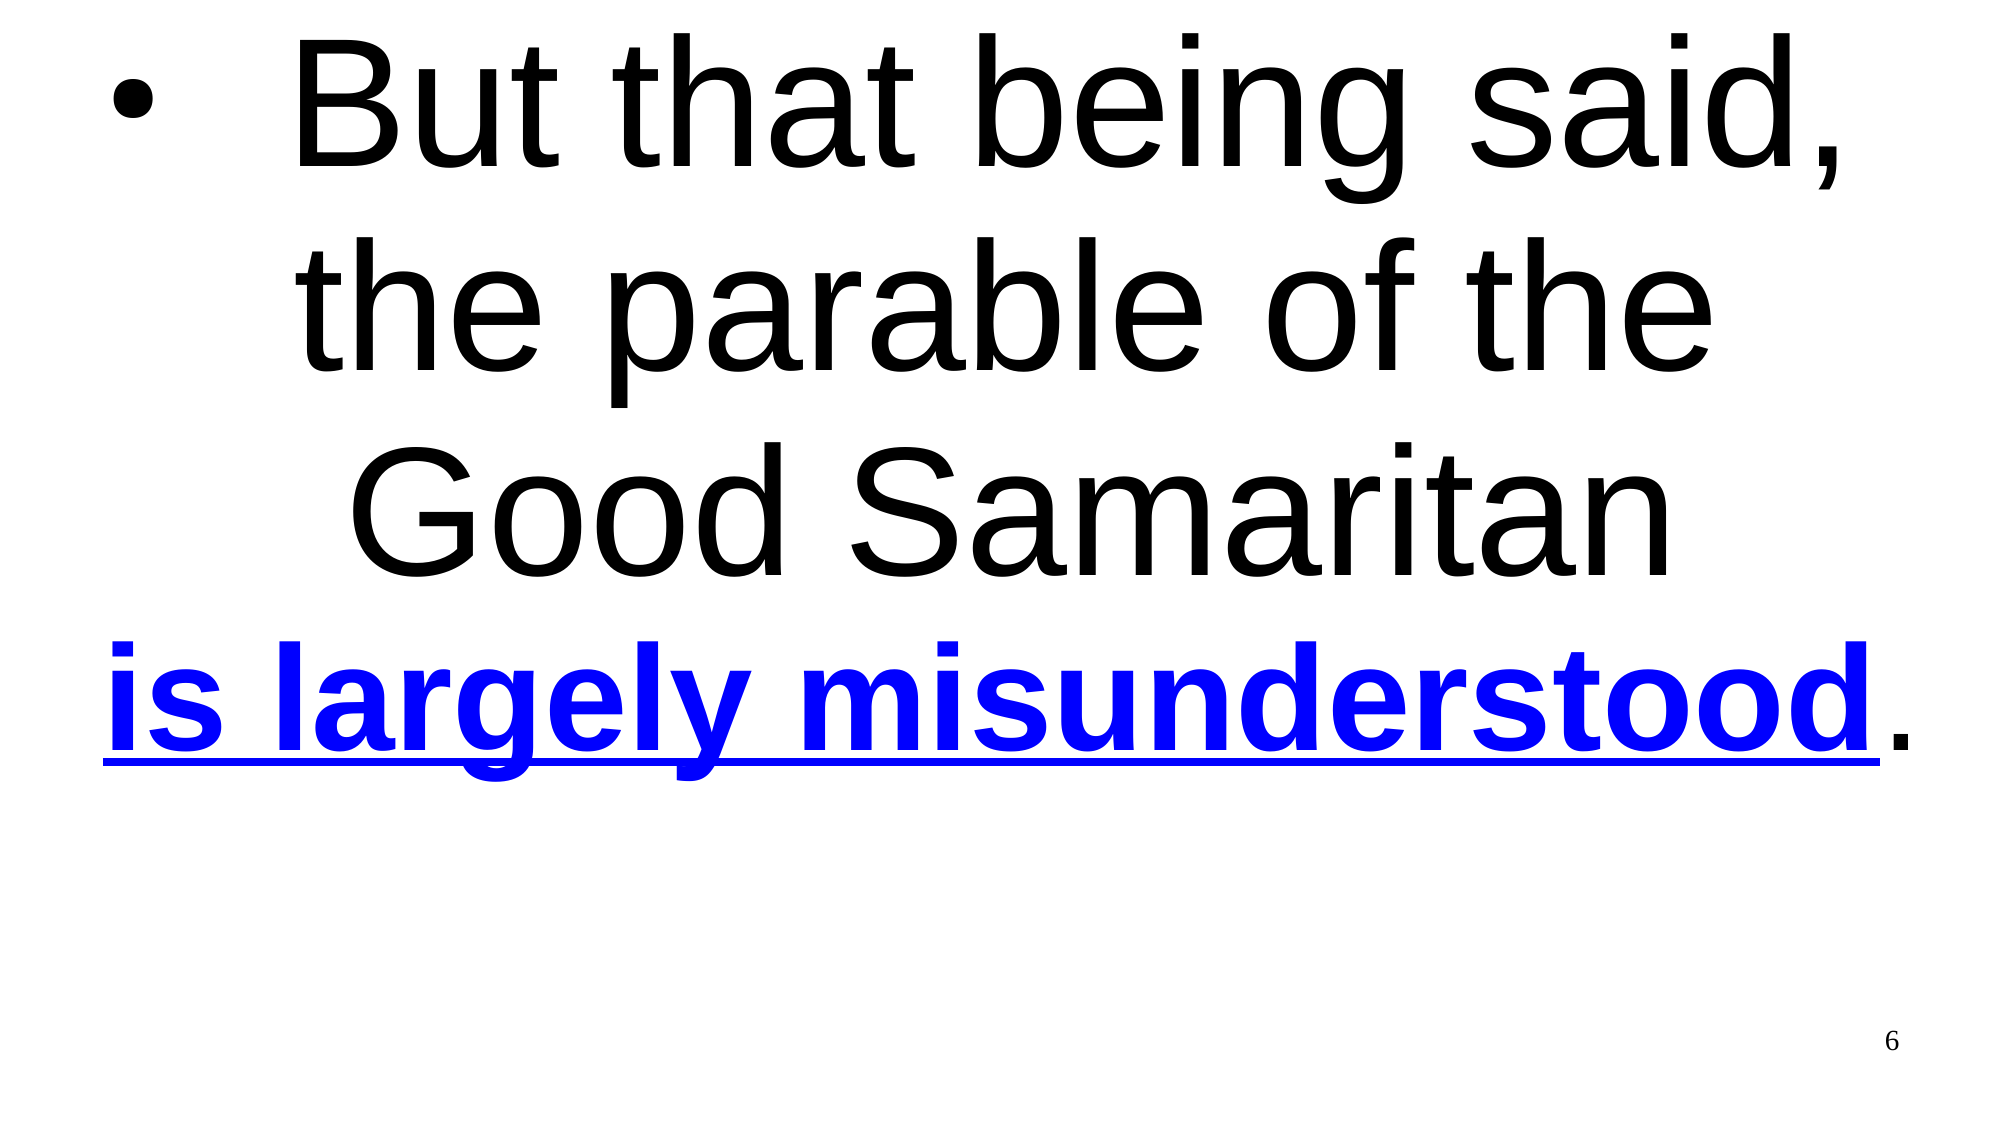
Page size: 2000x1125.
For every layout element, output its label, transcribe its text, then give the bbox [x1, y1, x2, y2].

list But that being said, the parable of the Good Samaritan is largely misunderstood. [0, 0, 1996, 1123]
